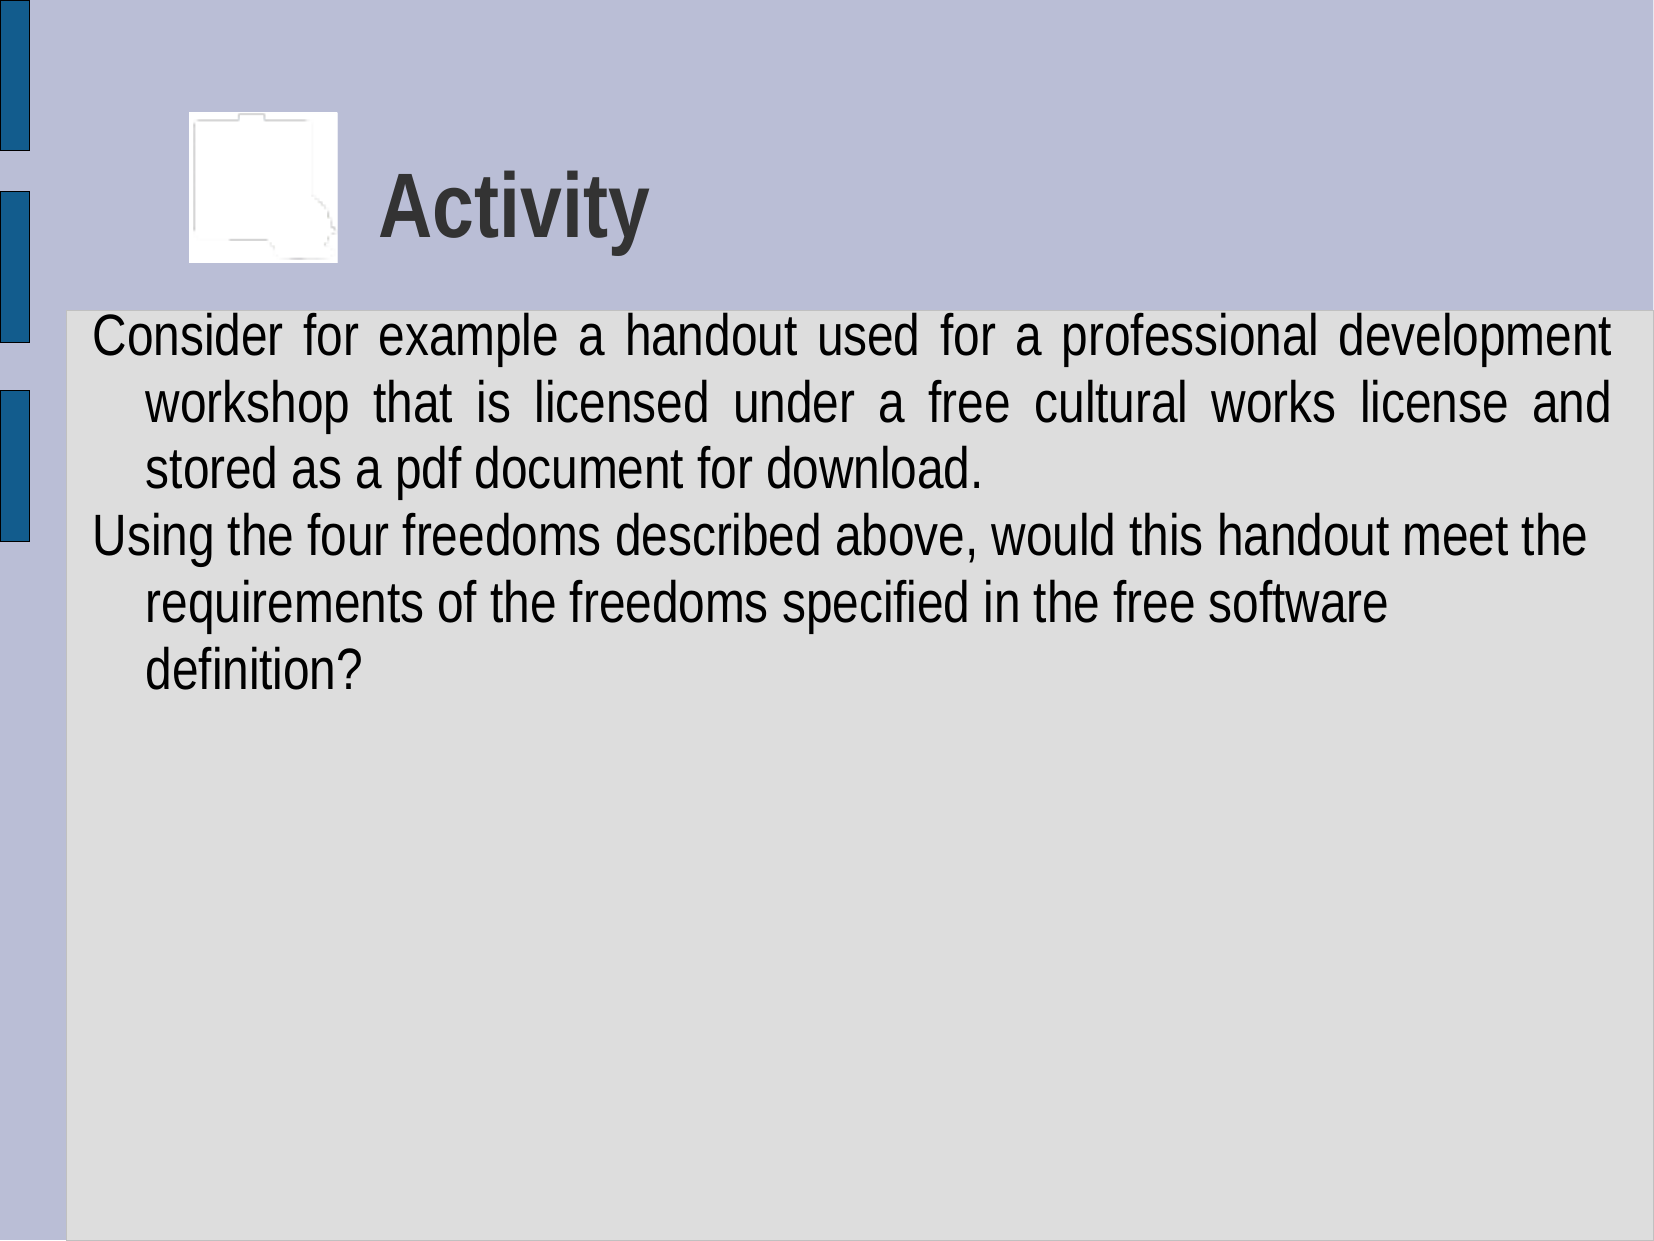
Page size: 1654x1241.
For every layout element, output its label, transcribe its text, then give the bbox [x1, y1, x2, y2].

list Consider for example a handout used for a professional development workshop that is licensed under a free cultural works license and stored as a pdf document for download. Using the four freedoms described above, would this handout meet the requirements of the freedoms specified in the free software definition? [75, 301, 1613, 1083]
picture [189, 112, 338, 263]
title Activity [378, 107, 1463, 301]
